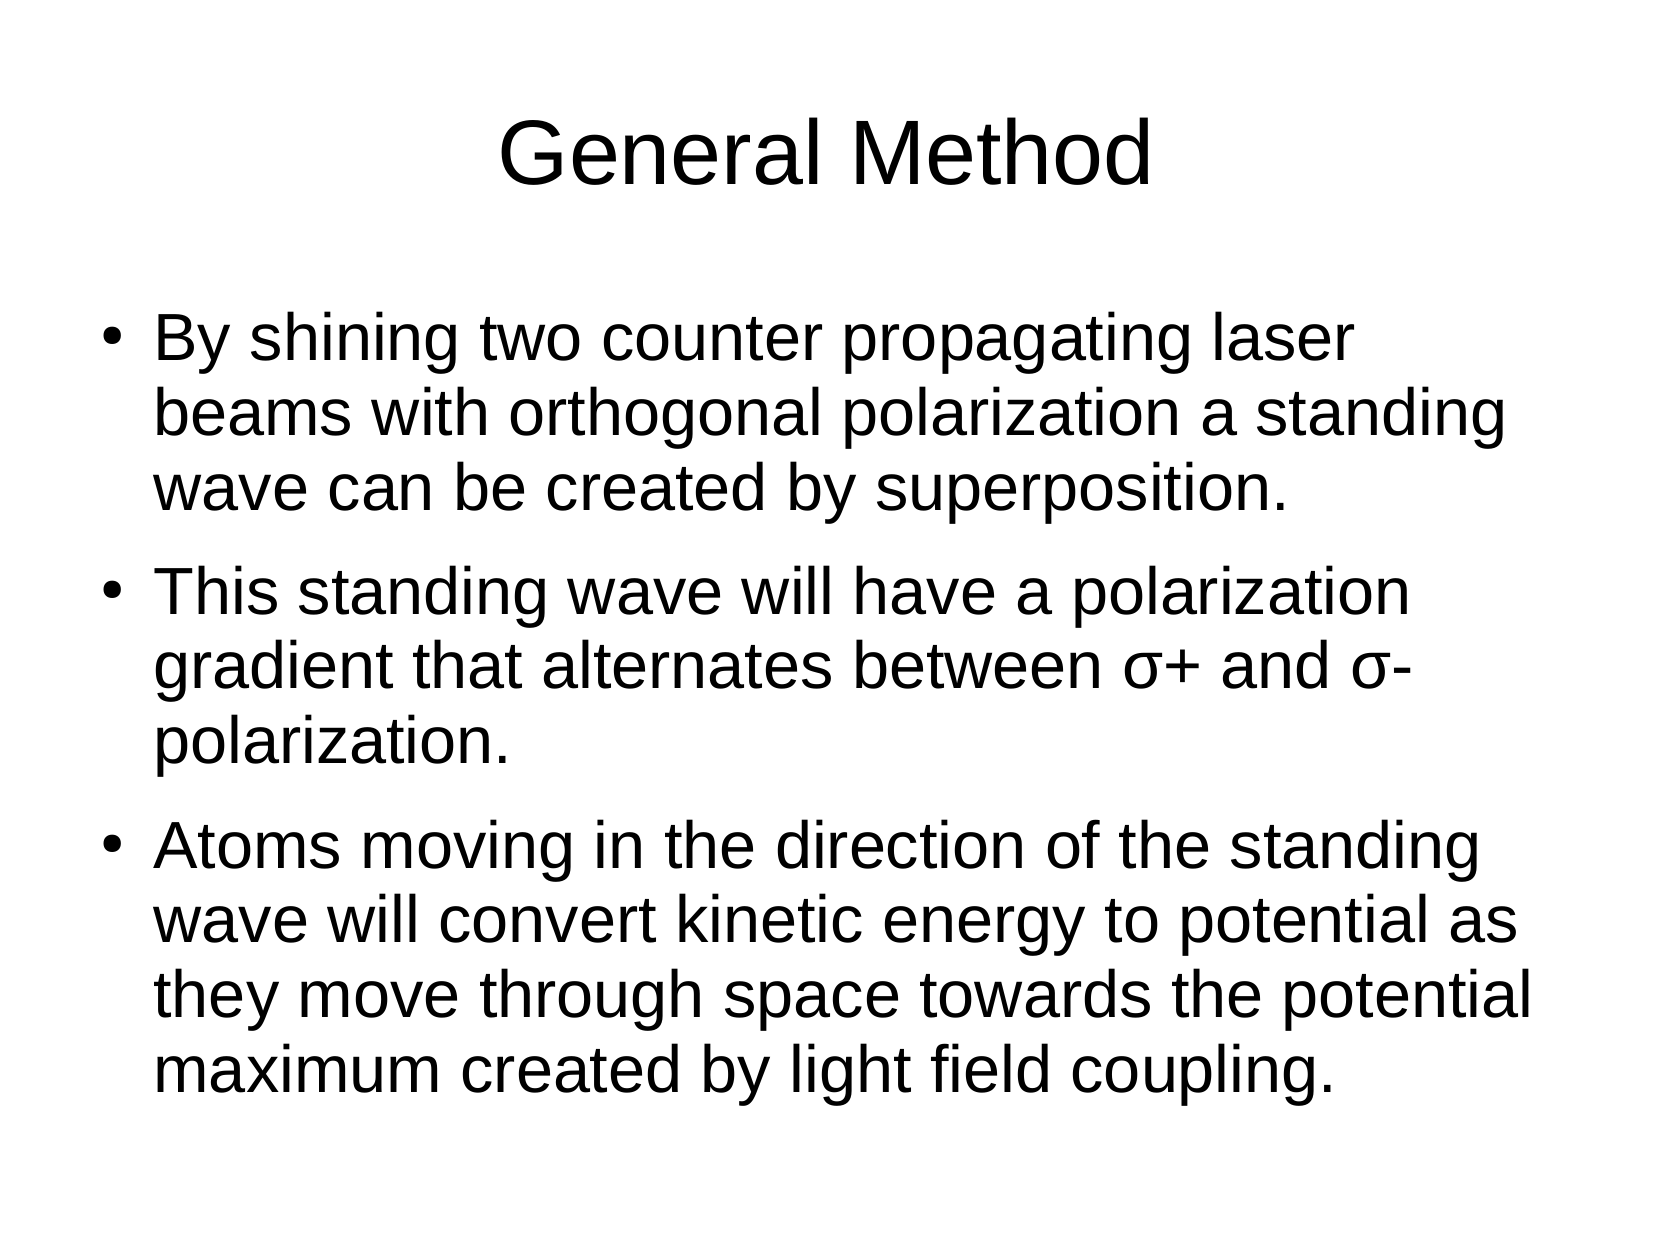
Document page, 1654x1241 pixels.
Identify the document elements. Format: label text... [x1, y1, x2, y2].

list By shining two counter propagating laser beams with orthogonal polarization a standing wave can be created by superposition. This standing wave will have a polarization gradient that alternates between σ+ and σ- polarization. Atoms moving in the direction of the standing wave will convert kinetic energy to potential as they move through space towards the potential maximum created by light field coupling. [82, 300, 1546, 1210]
title General Method [82, 49, 1571, 257]
